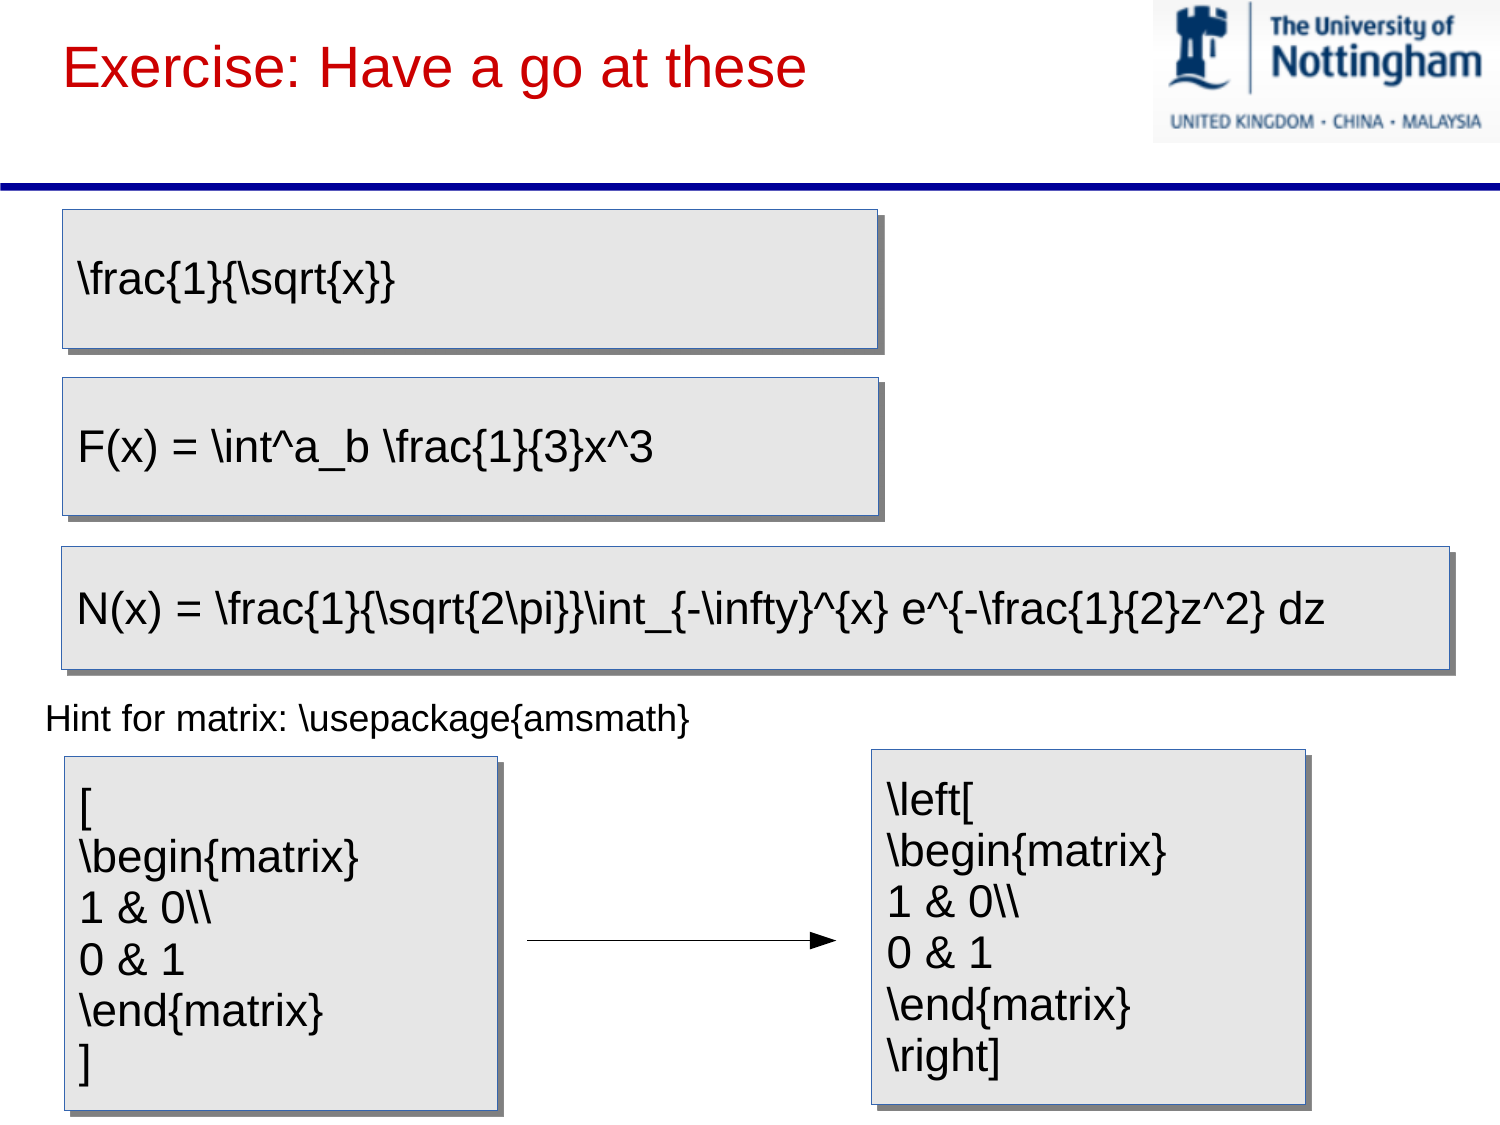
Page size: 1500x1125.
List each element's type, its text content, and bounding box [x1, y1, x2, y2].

text_box [ \begin{matrix} 1 & 0\\ 0 & 1 \end{matrix} ] [64, 789, 498, 1111]
text_box \frac{1}{\sqrt{x}} [62, 209, 878, 349]
text_box Exercise: Have a go at these [47, 27, 1108, 173]
text_box N(x) = \frac{1}{\sqrt{2\pi}}\int_{-\infty}^{x} e^{-\frac{1}{2}z^2} dz [61, 546, 1450, 670]
text_box F(x) = \int^a_b \frac{1}{3}x^3 [62, 377, 879, 516]
text_box \left[ \begin{matrix} 1 & 0\\ 0 & 1 \end{matrix} \right] [871, 749, 1306, 1105]
picture [1153, 0, 1500, 143]
text_box Hint for matrix: \usepackage{amsmath} [30, 690, 871, 789]
